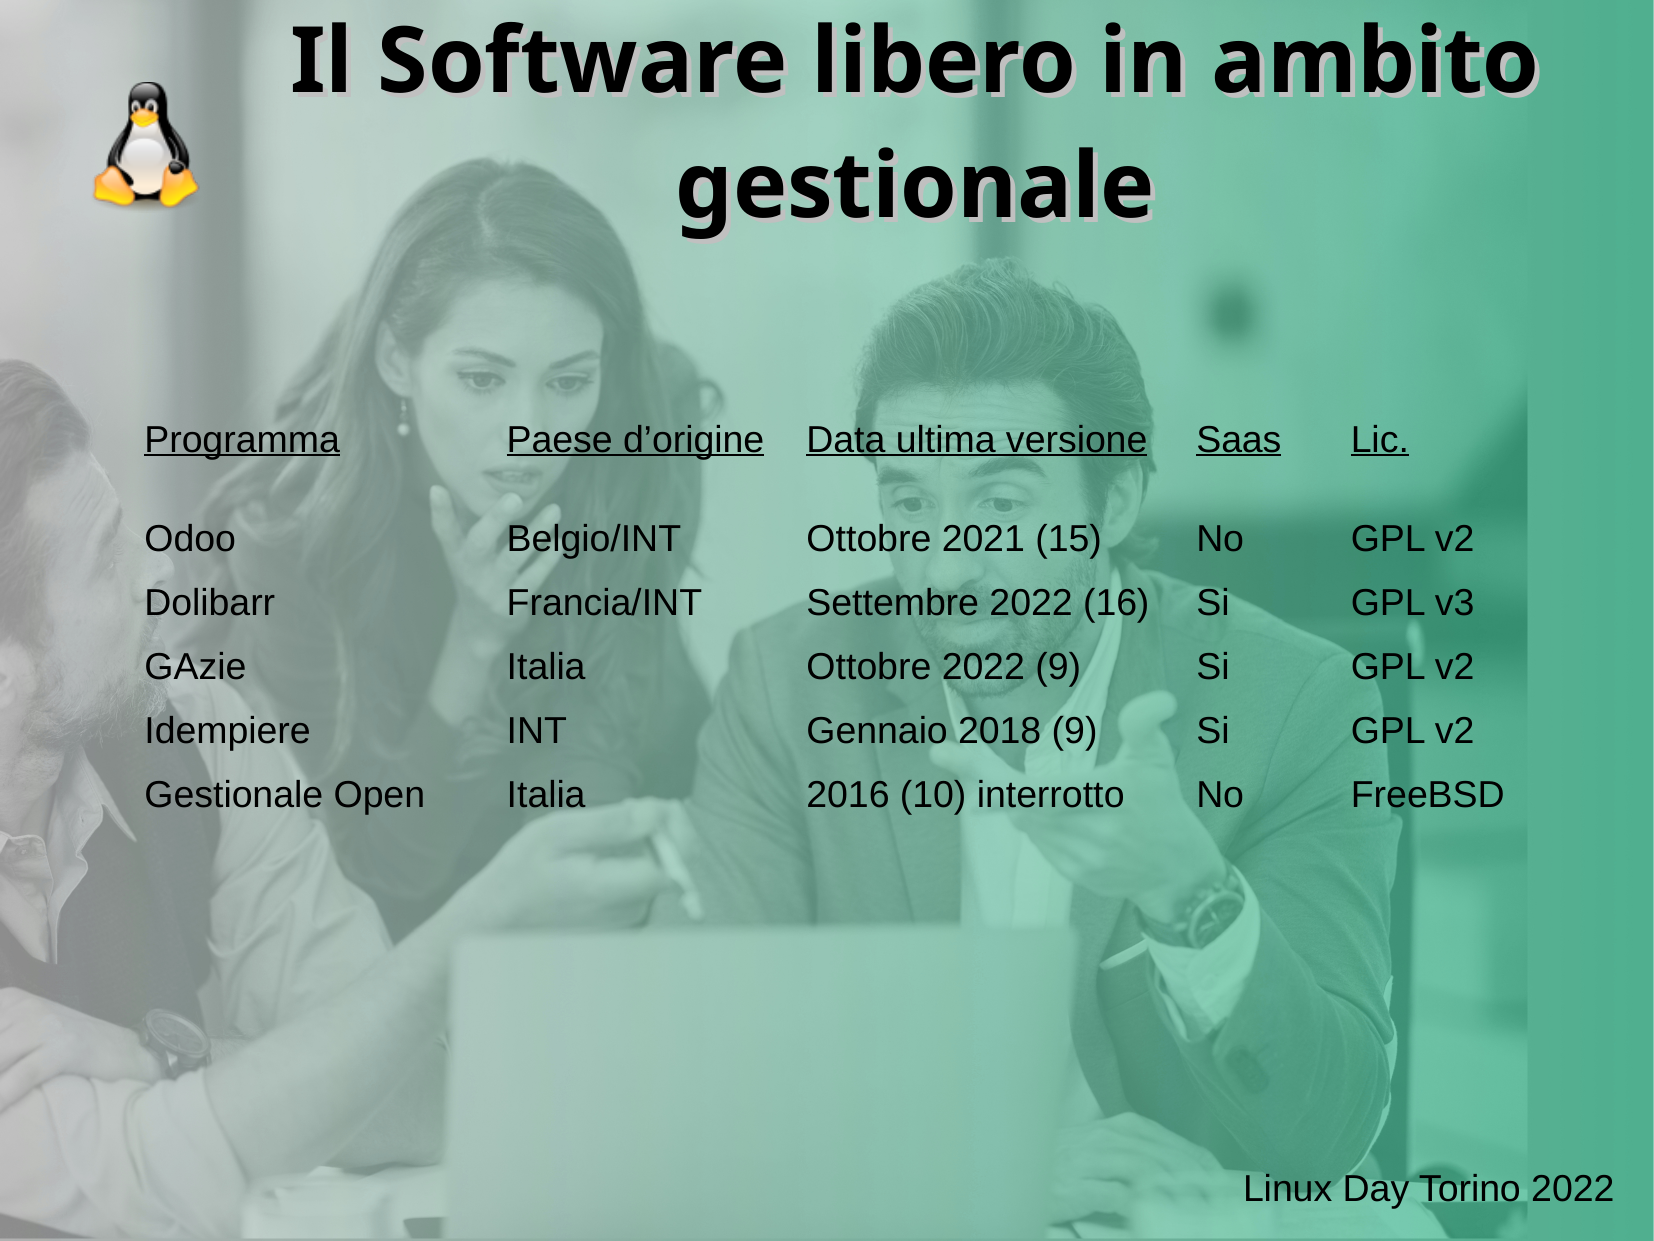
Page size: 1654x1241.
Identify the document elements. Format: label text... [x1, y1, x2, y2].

table_cell Ottobre 2021 (15) [792, 510, 1181, 574]
table_header Programma [130, 410, 492, 510]
table_cell No [1181, 766, 1336, 830]
picture [0, 0, 1654, 1241]
table_cell GPL v2 [1336, 702, 1523, 766]
table_cell Idempiere [130, 702, 492, 766]
table_cell 2016 (10) interrotto [792, 766, 1181, 830]
table_cell GPL v2 [1336, 510, 1523, 574]
table_cell Ottobre 2022 (9) [792, 638, 1181, 702]
table_cell Gennaio 2018 (9) [792, 702, 1181, 766]
table_header Paese d’origine [492, 410, 792, 510]
table_cell Francia/INT [492, 574, 792, 638]
table_cell No [1181, 510, 1336, 574]
table_header Saas [1181, 410, 1336, 510]
table_cell Belgio/INT [492, 510, 792, 574]
table_cell Si [1181, 574, 1336, 638]
table_header Data ultima versione [792, 410, 1181, 510]
table_cell Italia [492, 766, 792, 830]
table_header Lic. [1336, 410, 1523, 510]
table_cell Si [1181, 702, 1336, 766]
table_cell Dolibarr [130, 574, 492, 638]
table_cell GPL v2 [1336, 638, 1523, 702]
table_cell Odoo [130, 510, 492, 574]
table_cell Si [1181, 638, 1336, 702]
table_cell INT [492, 702, 792, 766]
title Il Software libero in ambito gestionale [259, 17, 1571, 222]
table_cell Gestionale Open [130, 766, 492, 830]
text_box Linux Day Torino 2022 [1228, 1159, 1630, 1217]
table_cell GPL v3 [1336, 574, 1523, 638]
table_cell Settembre 2022 (16) [792, 574, 1181, 638]
table_cell FreeBSD [1336, 766, 1523, 830]
table_cell GAzie [130, 638, 492, 702]
table_cell Italia [492, 638, 792, 702]
